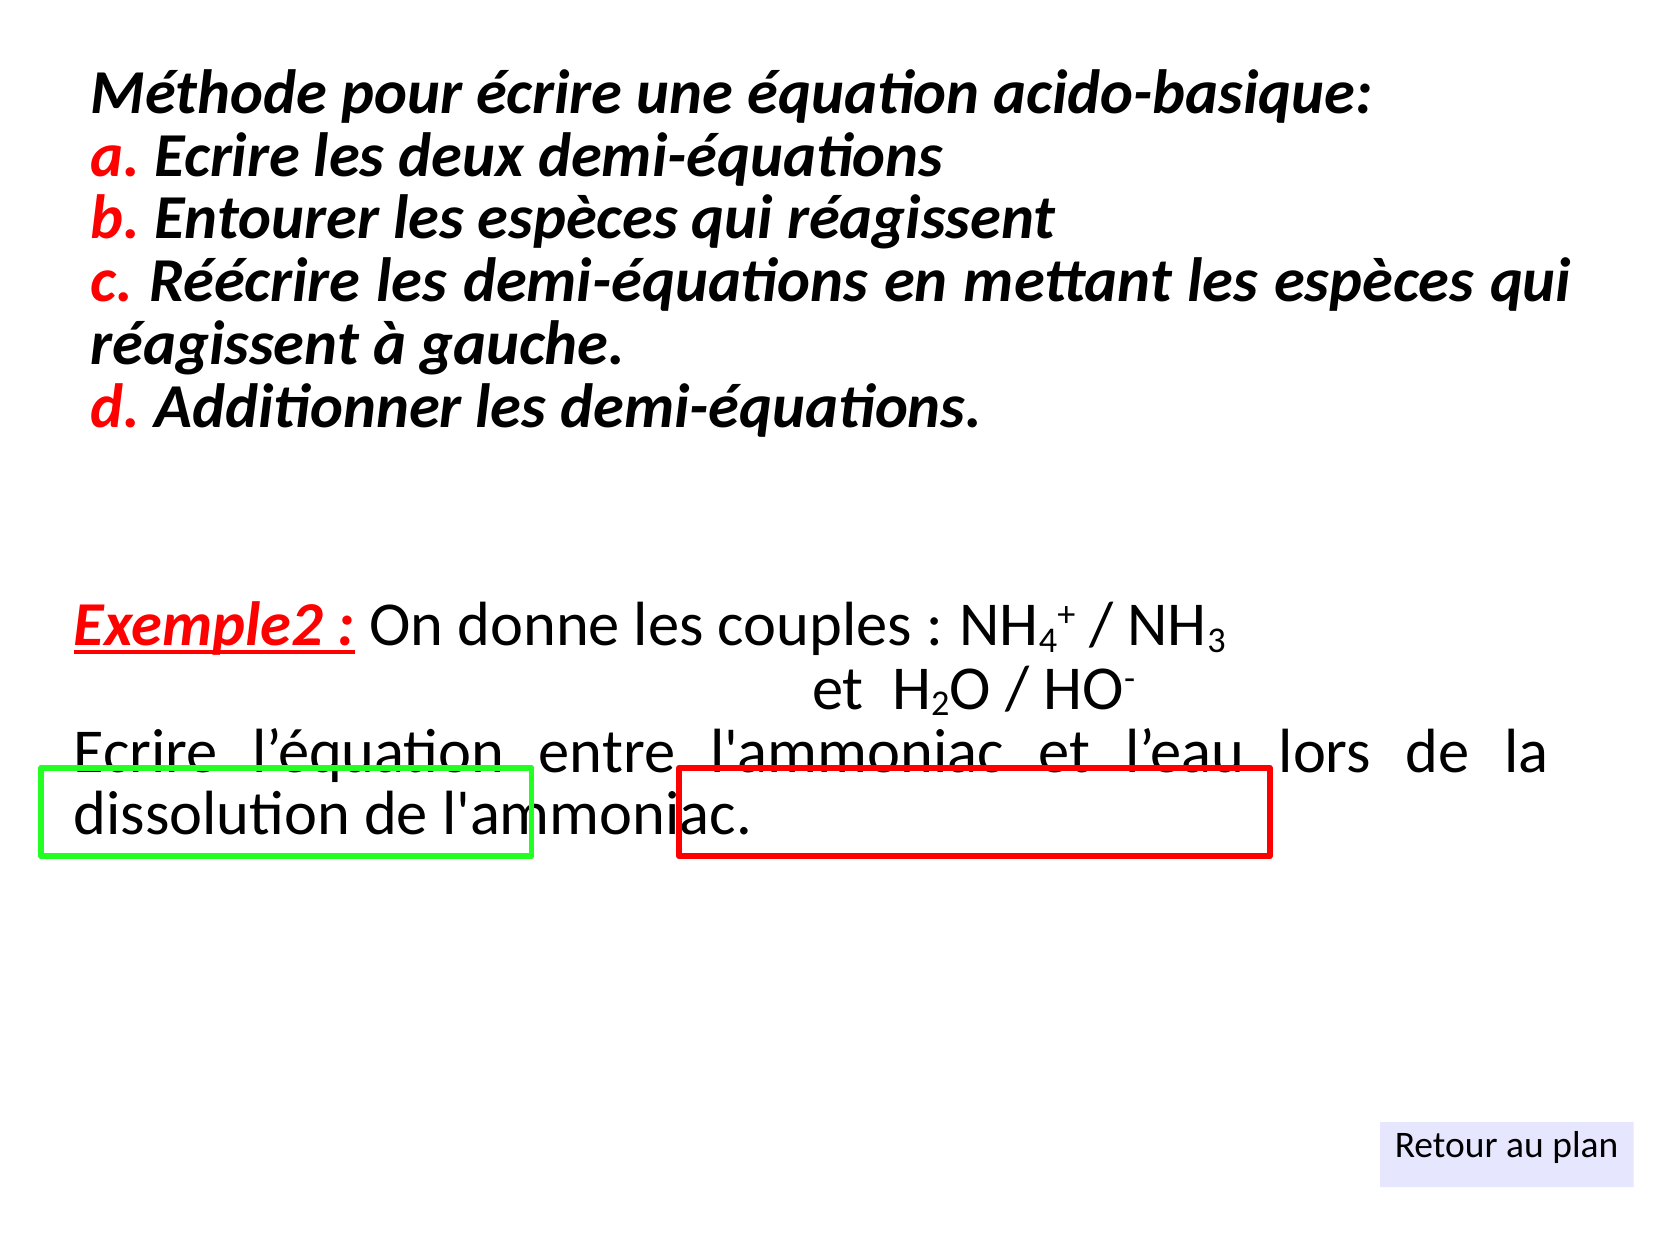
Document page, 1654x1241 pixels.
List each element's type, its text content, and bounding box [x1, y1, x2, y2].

text_box Retour au plan [1380, 1122, 1634, 1188]
text_box Exemple2 : On donne les couples : NH4+ / NH3 et H2O / HO- Ecrire l’équation entre l'ammoniac et l’eau lors de la dissolution de l'ammoniac. [59, 590, 1565, 933]
text_box Exemple2 : On donne les couples : NH4+ / NH3 et H2O / HO- Ecrire l’équation entre l'ammoniac et l’eau lors de la dissolution de l'ammoniac. [59, 771, 529, 853]
text_box Méthode pour écrire une équation acido-basique: a. Ecrire les deux demi-équations b. Entourer les espèces qui réagissent c. Réécrire les demi-équations en mettant les espèces qui réagissent à gauche. d. Additionner les demi-équations. [76, 58, 1625, 532]
